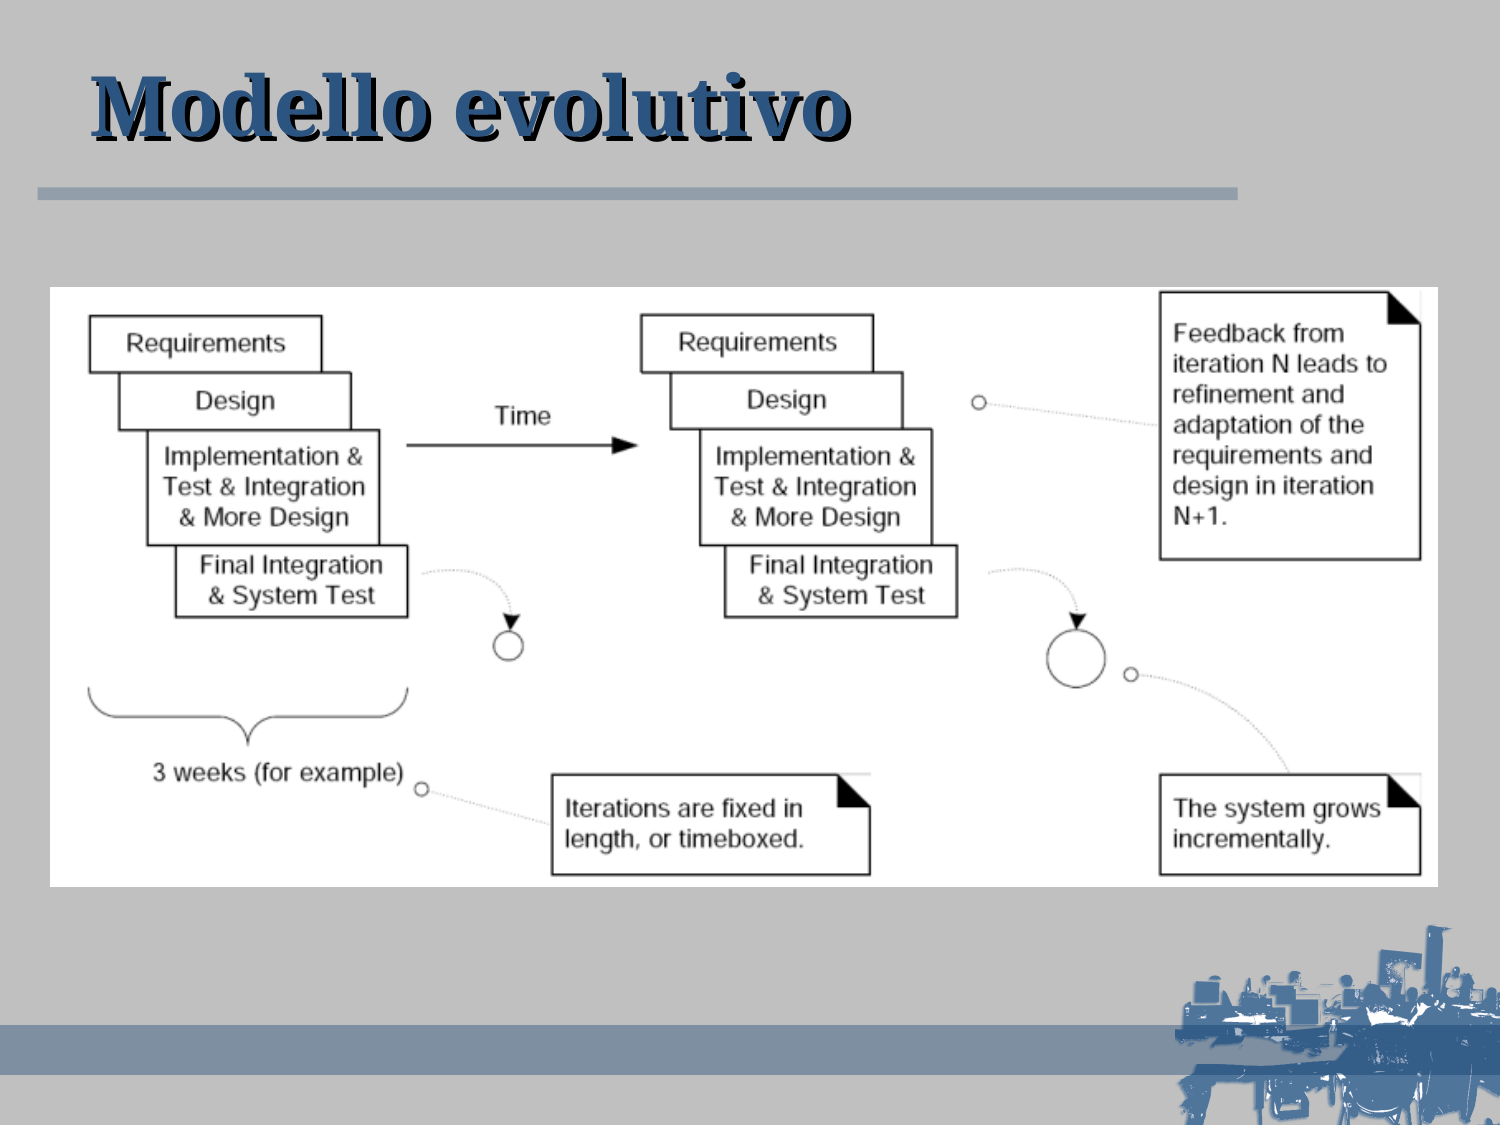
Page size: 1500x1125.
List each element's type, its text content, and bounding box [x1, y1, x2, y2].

title Modello evolutivo [75, 35, 1426, 174]
picture [50, 287, 1438, 888]
